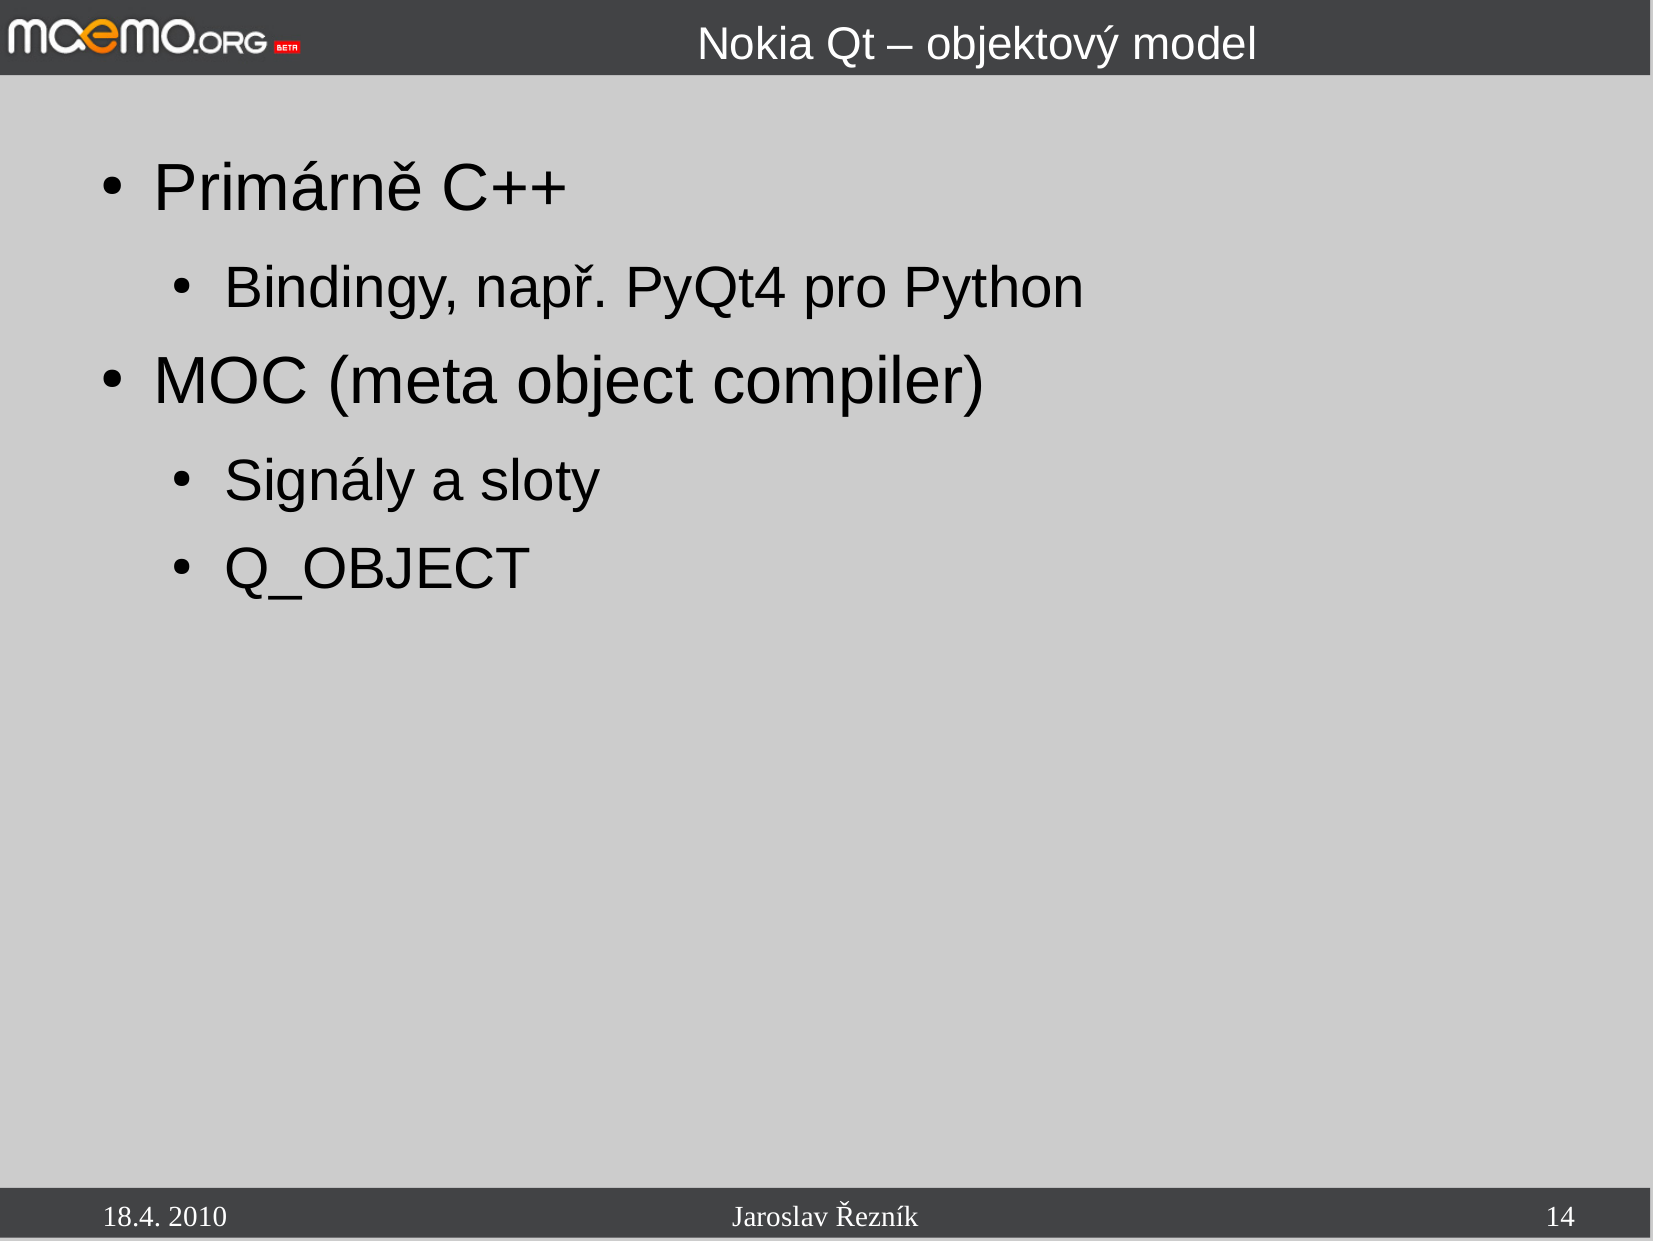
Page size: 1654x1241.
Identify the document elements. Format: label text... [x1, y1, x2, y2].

picture [0, 0, 317, 64]
title Nokia Qt – objektový model [379, 17, 1576, 70]
list Primárně C++ Bindingy, např. PyQt4 pro Python MOC (meta object compiler) Signály a sloty Q_OBJECT [82, 150, 1571, 1095]
